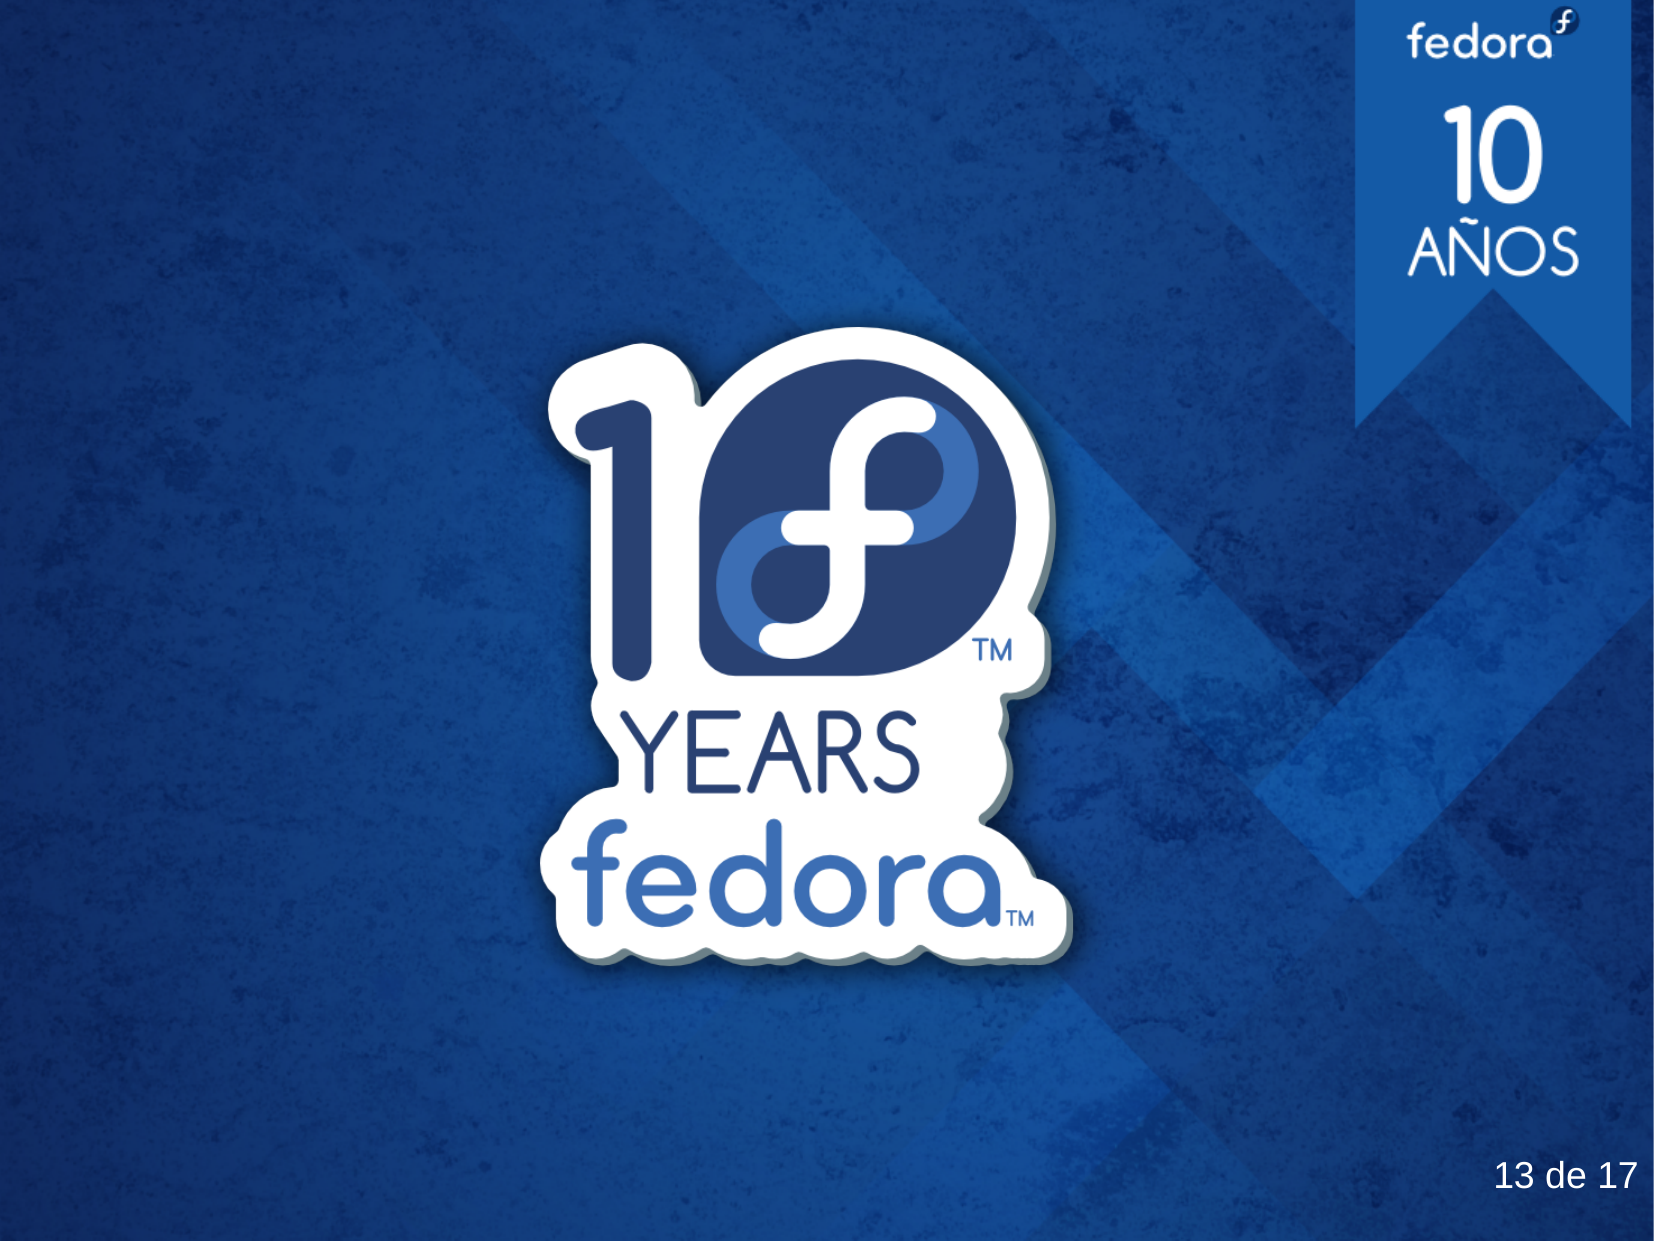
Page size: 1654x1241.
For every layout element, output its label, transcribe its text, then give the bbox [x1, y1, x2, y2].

picture [0, 0, 1654, 1241]
text_box <número> de 17 [995, 1146, 1654, 1217]
